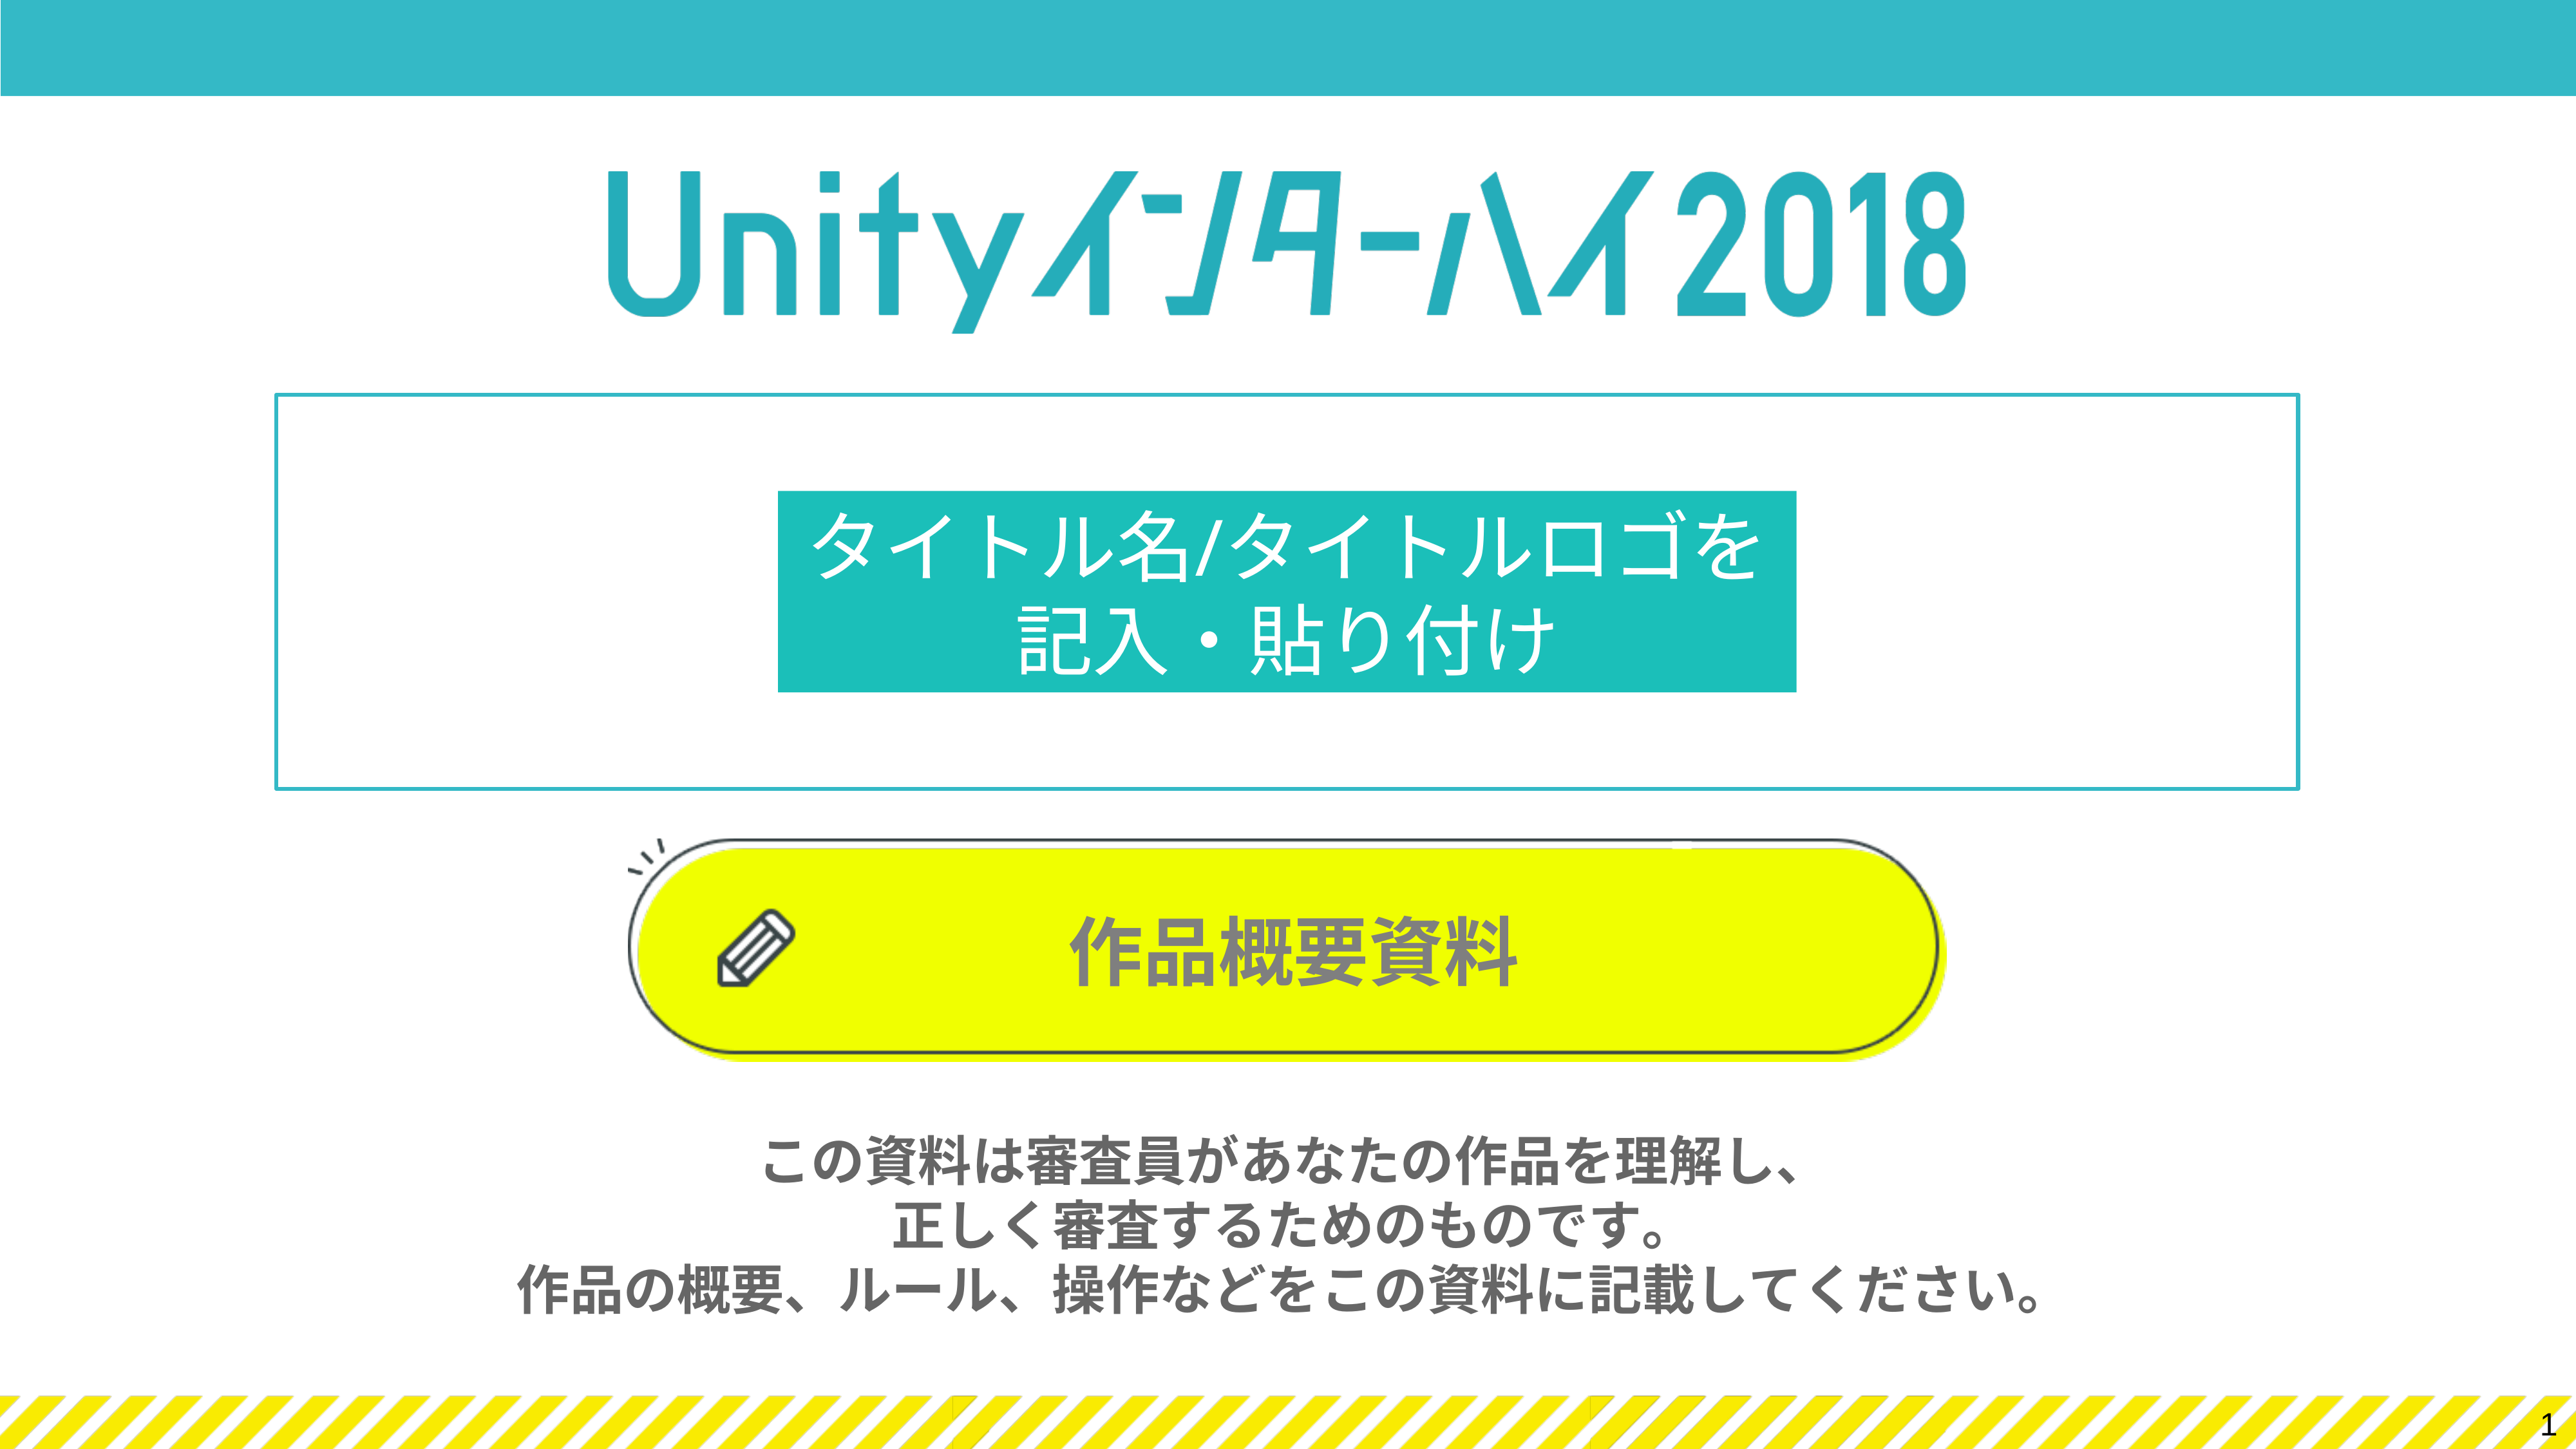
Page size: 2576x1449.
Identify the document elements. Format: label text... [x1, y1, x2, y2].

slide_number <番号> [2530, 1399, 2561, 1448]
text_box タイトル名/タイトルロゴを 記入・貼り付け [778, 491, 1797, 693]
text_box [276, 394, 2298, 789]
text_box 作品概要資料 [934, 884, 1653, 1002]
picture [0, 1354, 2576, 1449]
picture [592, 142, 1983, 347]
picture [628, 838, 1947, 1062]
text_box この資料は審査員があなたの作品を理解し、 正しく審査するためのものです。 作品の概要、ルール、操作などをこの資料に記載してください。 [363, 1120, 2224, 1328]
